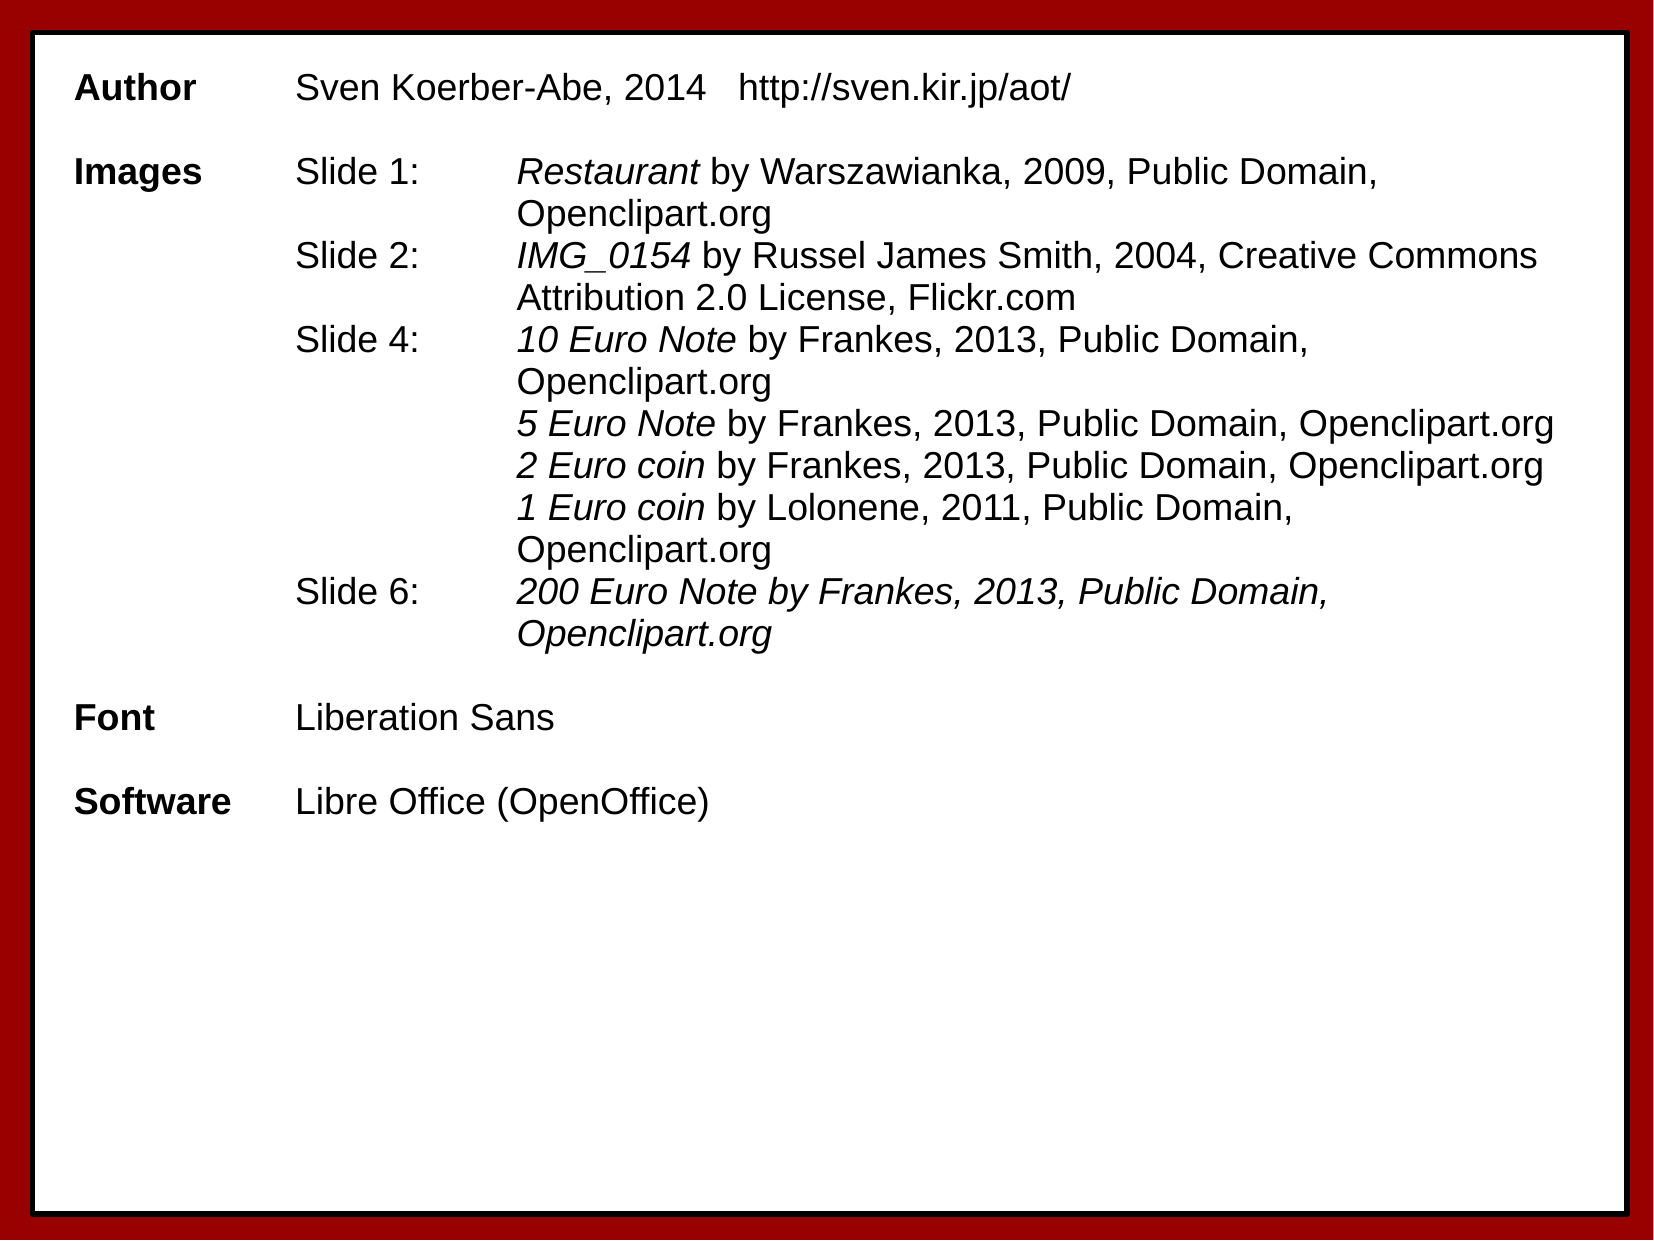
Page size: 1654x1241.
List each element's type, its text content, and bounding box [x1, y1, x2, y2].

text_box Author Sven Koerber-Abe, 2014 http://sven.kir.jp/aot/ Images Slide 1: Restaurant by Warszawianka, 2009, Public Domain, Openclipart.org Slide 2: IMG_0154 by Russel James Smith, 2004, Creative Commons Attribution 2.0 License, Flickr.com Slide 4: 10 Euro Note by Frankes, 2013, Public Domain, Openclipart.org 5 Euro Note by Frankes, 2013, Public Domain, Openclipart.org 2 Euro coin by Frankes, 2013, Public Domain, Openclipart.org 1 Euro coin by Lolonene, 2011, Public Domain, Openclipart.org Slide 6: 200 Euro Note by Frankes, 2013, Public Domain, Openclipart.org Font Liberation Sans Software Libre Office (OpenOffice) [59, 59, 1595, 910]
text_box [32, 32, 1627, 1214]
